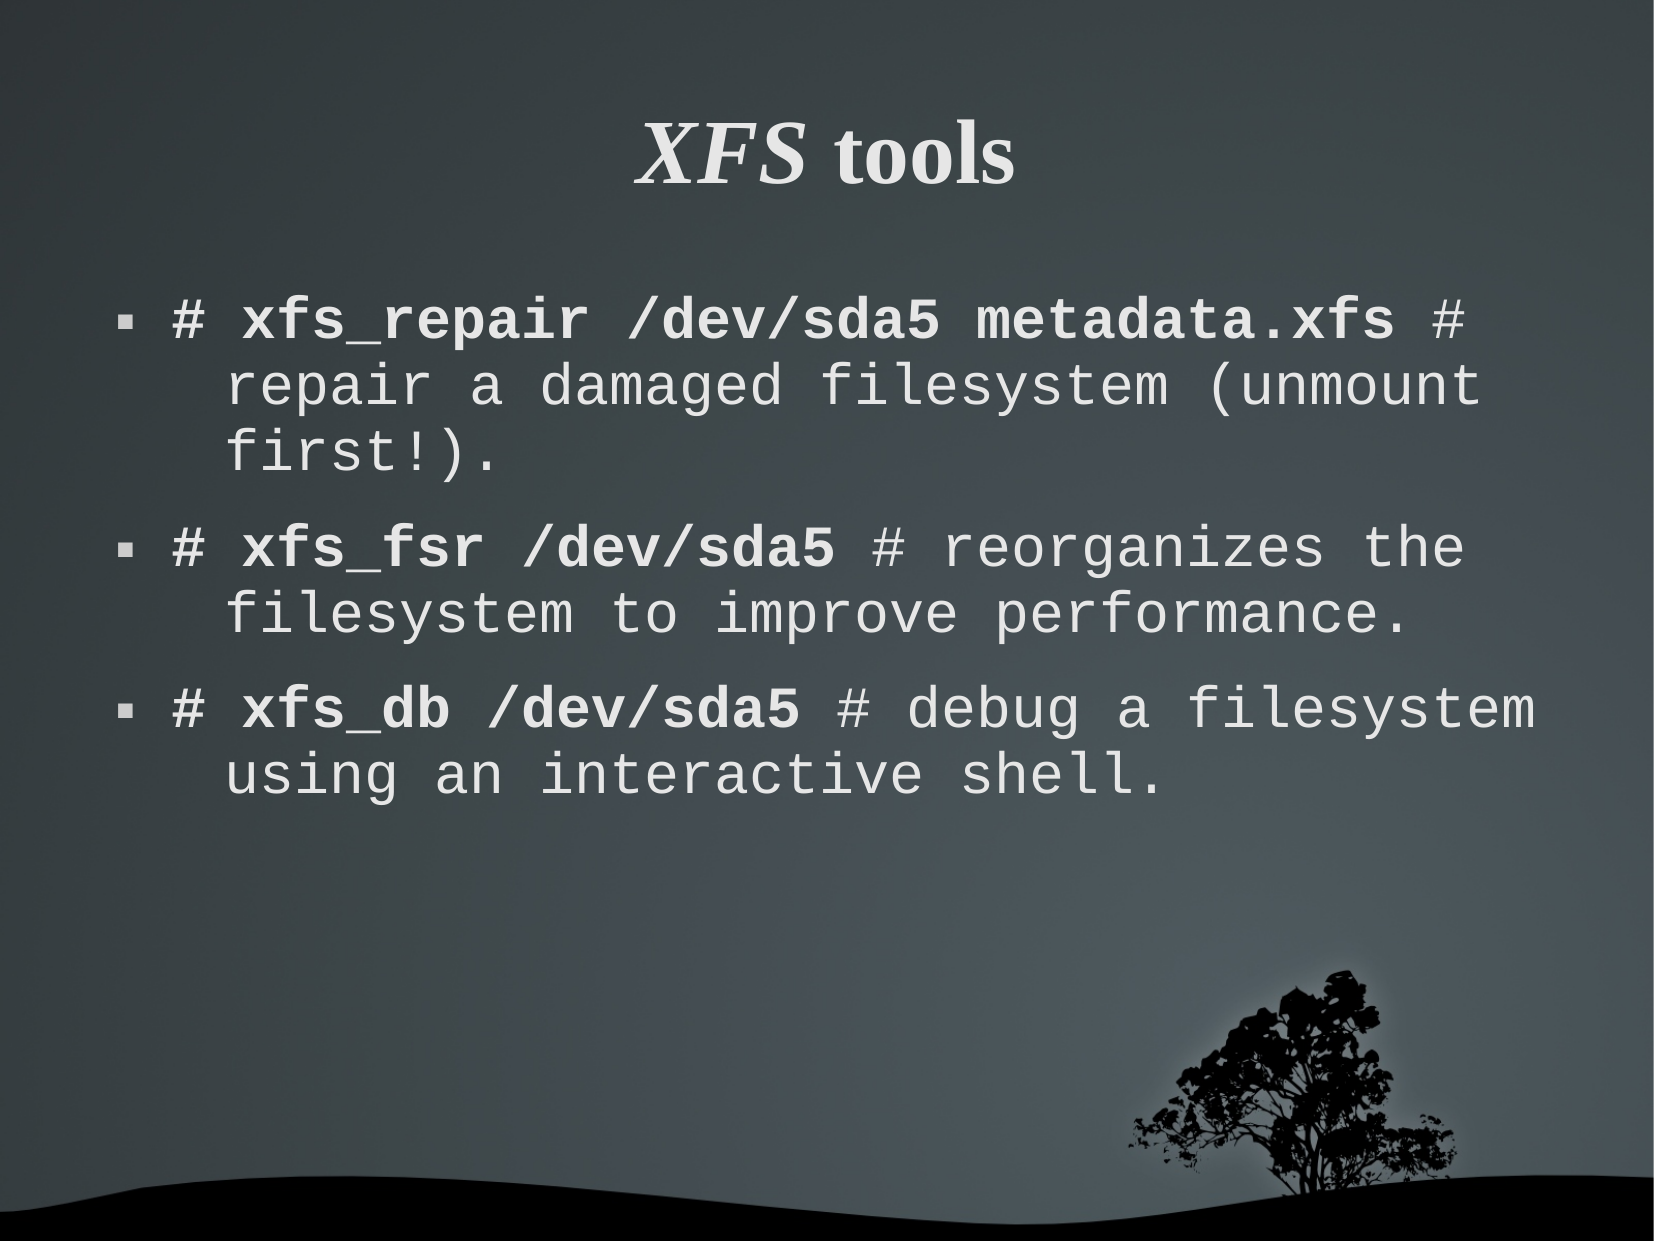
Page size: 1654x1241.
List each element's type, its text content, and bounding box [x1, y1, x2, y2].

title XFS tools [82, 49, 1571, 257]
picture [0, 0, 1654, 1241]
list # xfs_repair /dev/sda5 metadata.xfs # repair a damaged filesystem (unmount first!). # xfs_fsr /dev/sda5 # reorganizes the filesystem to improve performance. # xfs_db /dev/sda5 # debug a filesystem using an interactive shell. [82, 290, 1571, 1109]
